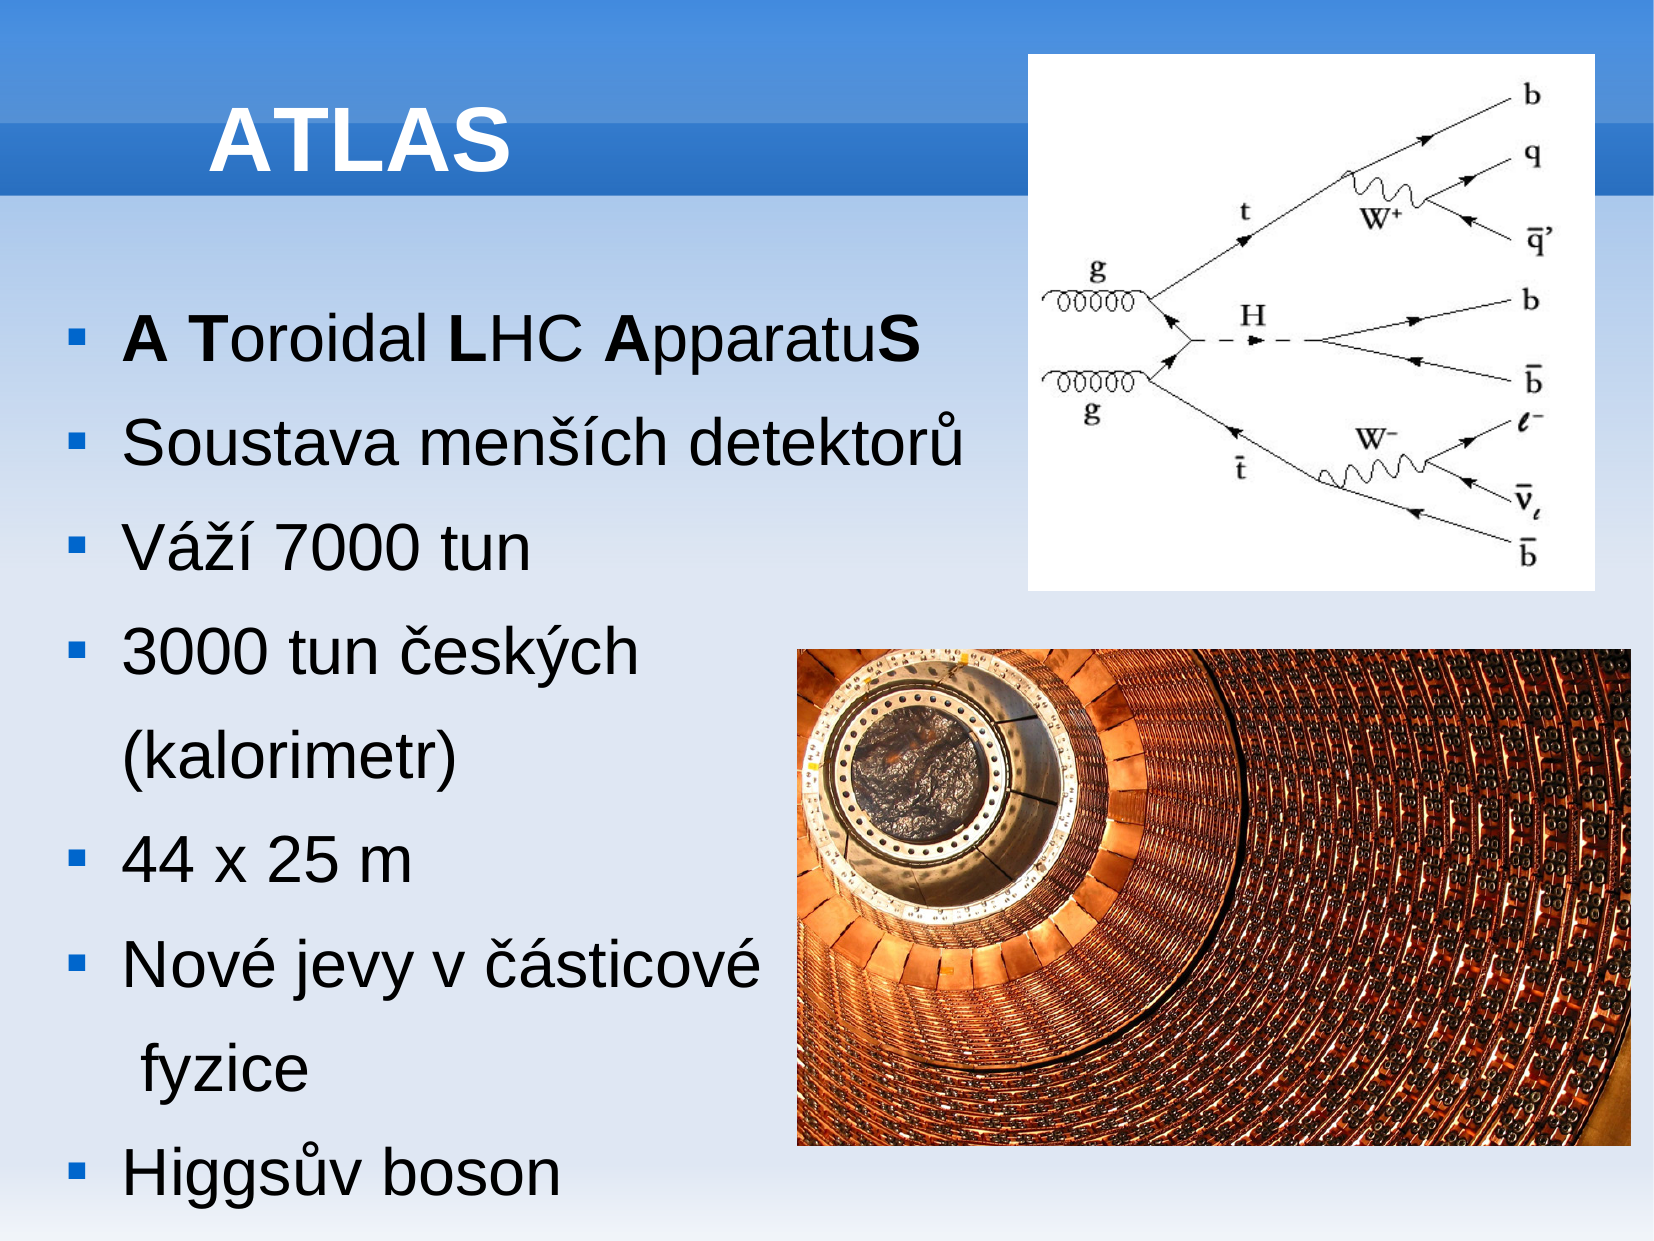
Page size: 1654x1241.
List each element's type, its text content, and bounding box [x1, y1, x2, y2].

title ATLAS [0, 43, 1105, 237]
picture [0, 0, 1654, 1241]
list A Toroidal LHC ApparatuS Soustava menších detektorů Váží 7000 tun 3000 tun českých (kalorimetr) 44 x 25 m Nové jevy v částicové fyzice Higgsův boson [50, 300, 1540, 1211]
